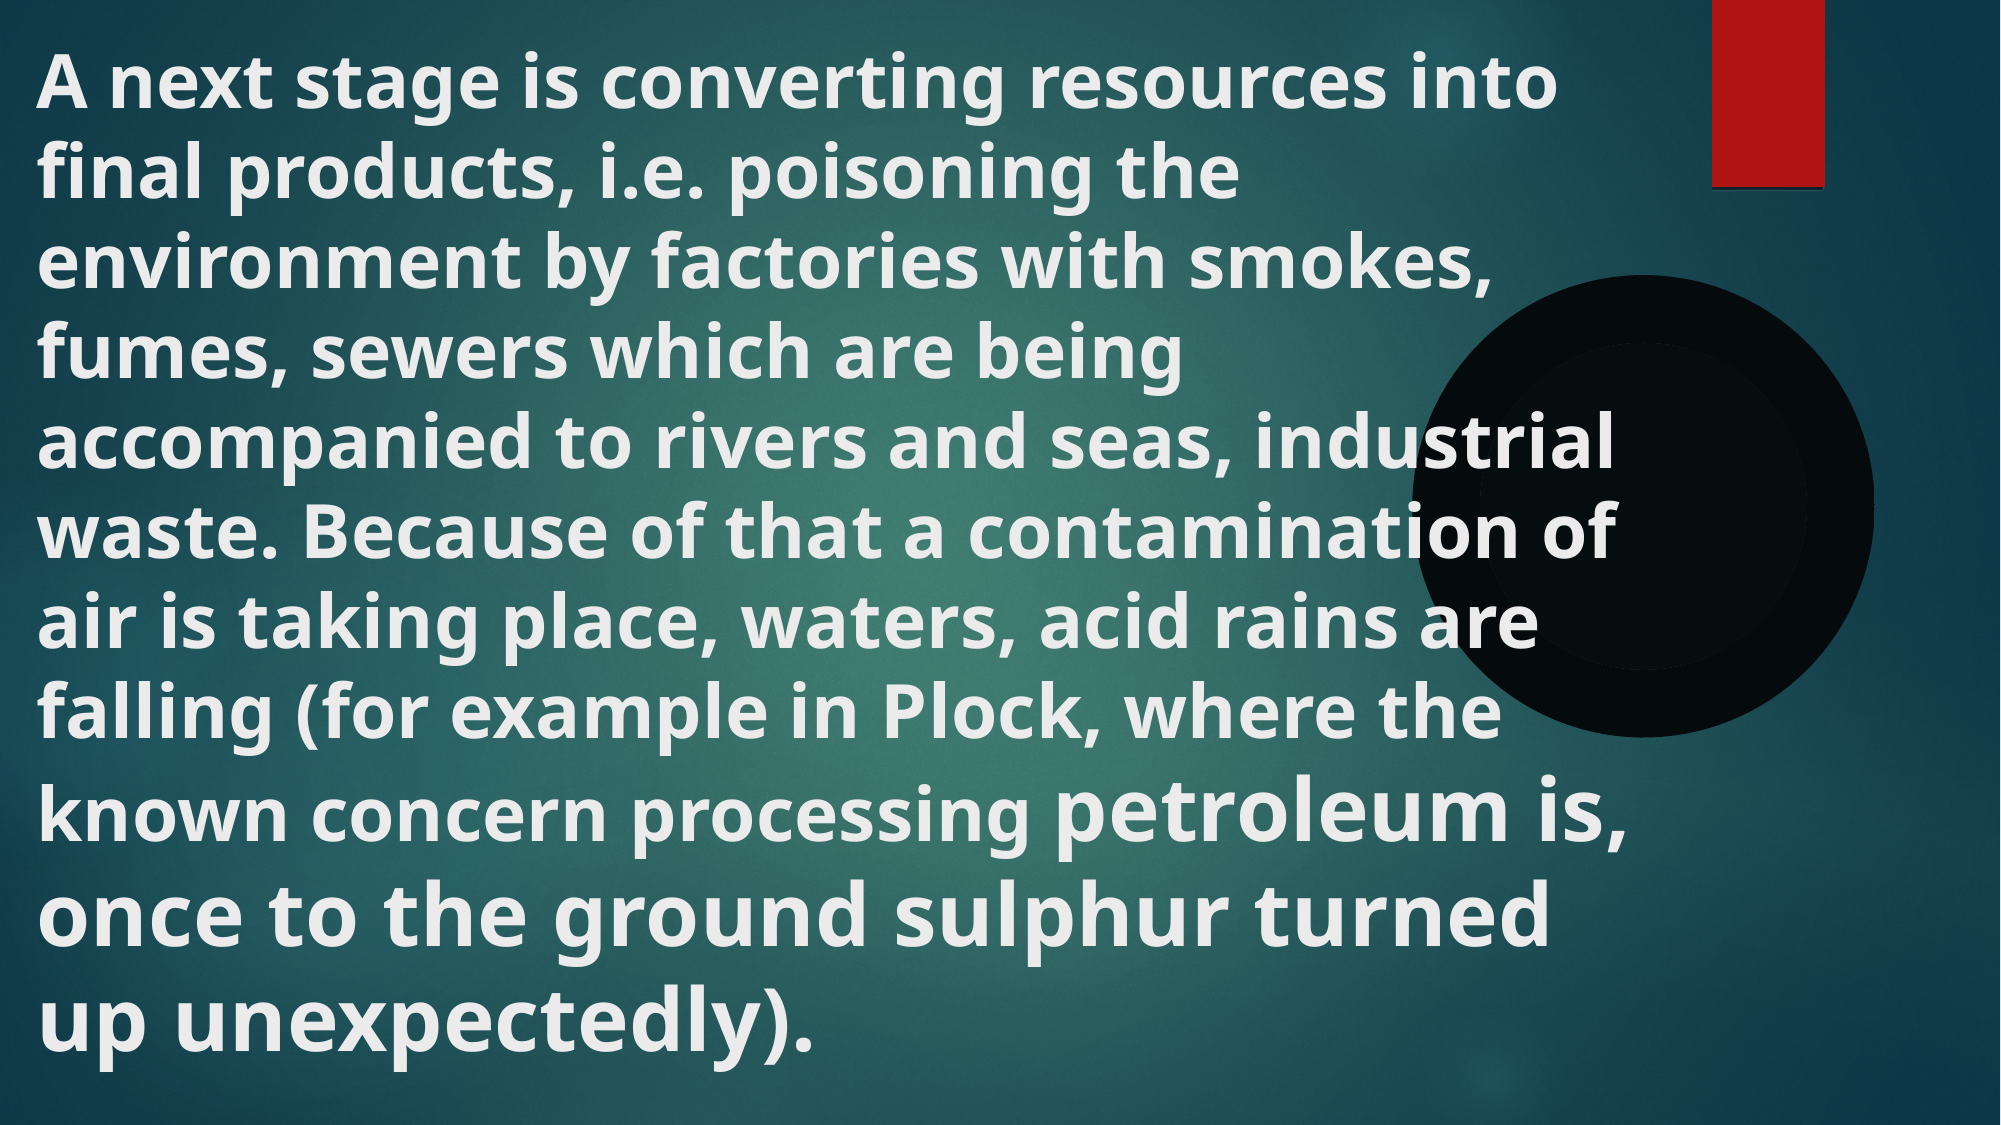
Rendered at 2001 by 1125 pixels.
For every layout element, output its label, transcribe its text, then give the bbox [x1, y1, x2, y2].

title A next stage is converting resources into final products, i.e. poisoning the environment by factories with smokes, fumes, sewers which are being accompanied to rivers and seas, industrial waste. Because of that a contamination of air is taking place, waters, acid rains are falling (for example in Plock, where the known concern processing petroleum is, once to the ground sulphur turned up unexpectedly). [21, 25, 1647, 893]
